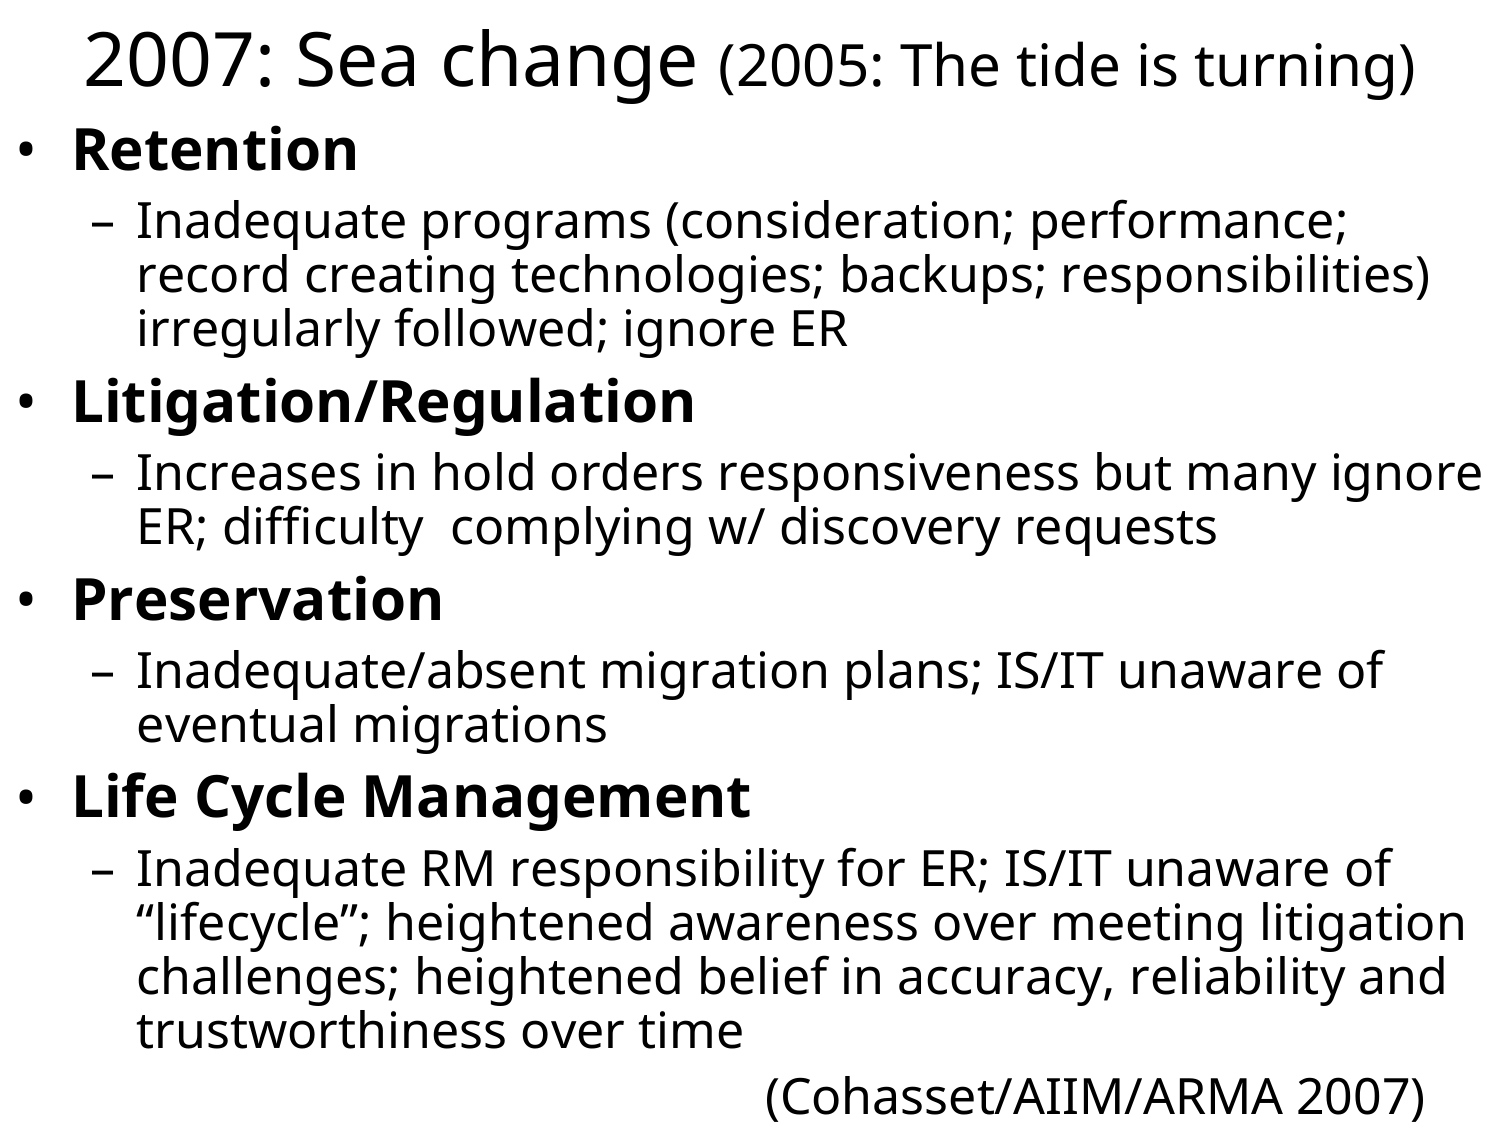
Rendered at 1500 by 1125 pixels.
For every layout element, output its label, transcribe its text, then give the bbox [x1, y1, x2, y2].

list Retention Inadequate programs (consideration; performance; record creating technologies; backups; responsibilities) irregularly followed; ignore ER Litigation/Regulation Increases in hold orders responsiveness but many ignore ER; difficulty complying w/ discovery requests Preservation Inadequate/absent migration plans; IS/IT unaware of eventual migrations Life Cycle Management Inadequate RM responsibility for ER; IS/IT unaware of “lifecycle”; heightened awareness over meeting litigation challenges; heightened belief in accuracy, reliability and trustworthiness over time (Cohasset/AIIM/ARMA 2007) [0, 112, 1500, 1125]
title 2007: Sea change (2005: The tide is turning) [0, 0, 1500, 112]
